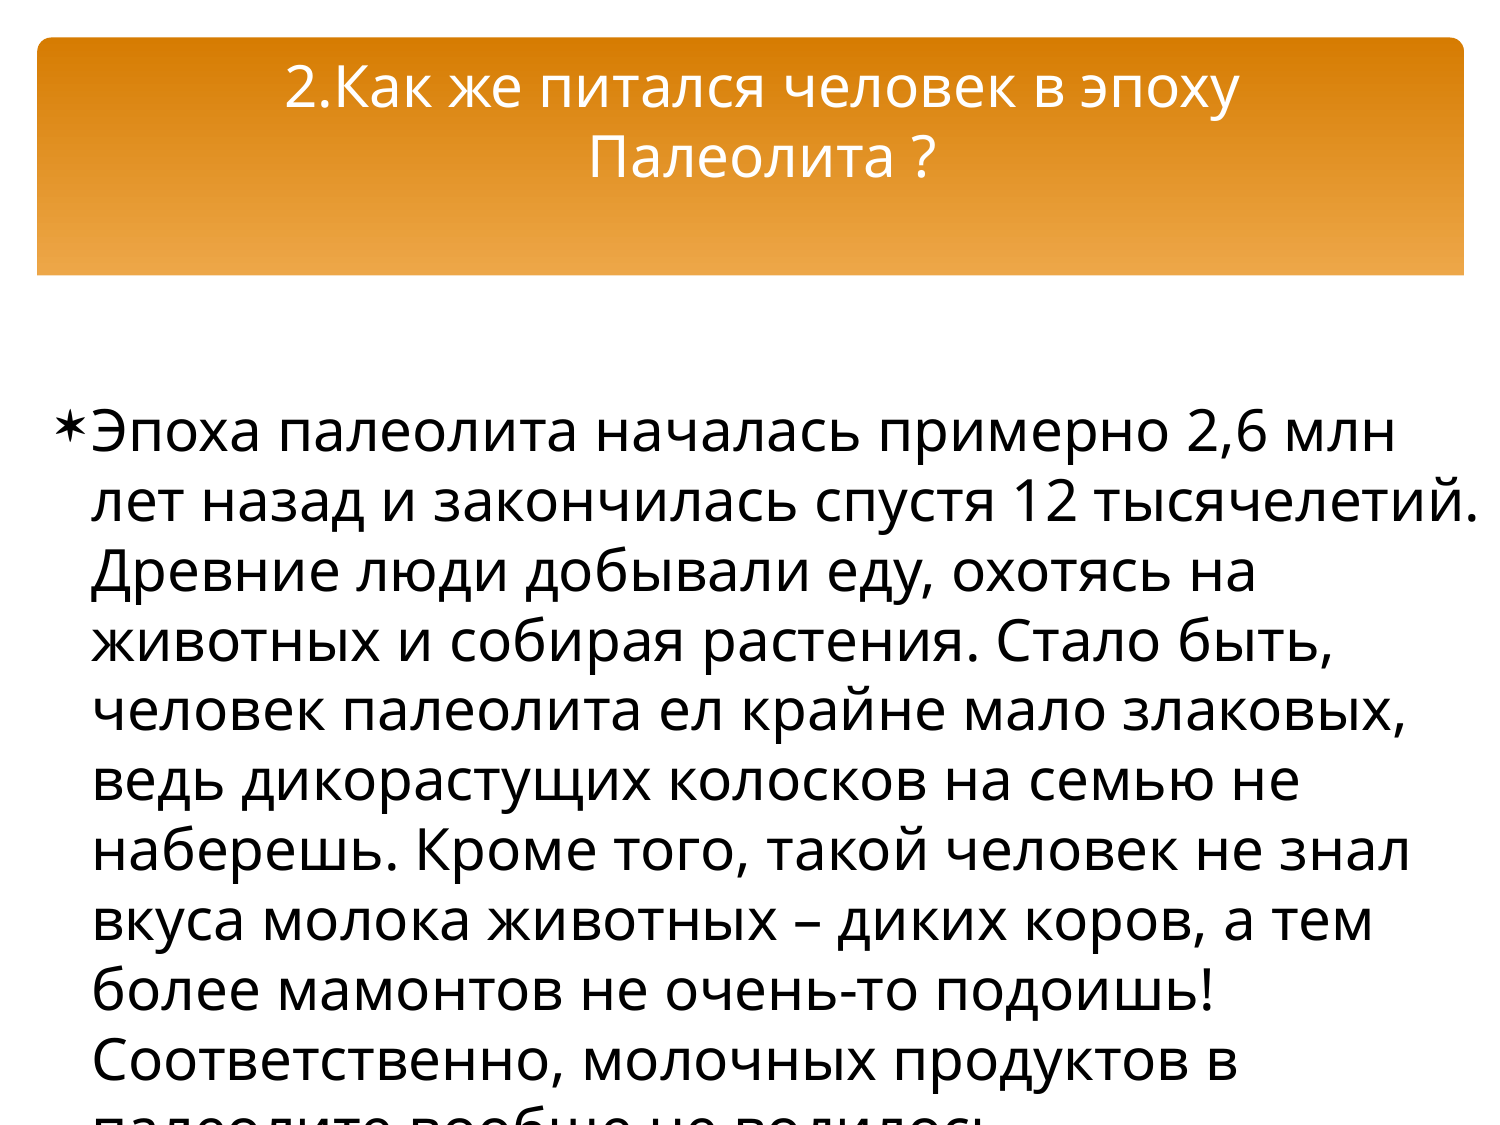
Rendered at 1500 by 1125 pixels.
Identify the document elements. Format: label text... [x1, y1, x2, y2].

text_box Эпоха палеолита началась примерно 2,6 млн лет назад и закончилась спустя 12 тысячелетий. Древние люди добывали еду, охотясь на животных и собирая растения. Стало быть, человек палеолита ел крайне мало злаковых, ведь дикорастущих колосков на семью не наберешь. Кроме того, такой человек не знал вкуса молока животных – диких коров, а тем более мамонтов не очень-то подоишь! Соответственно, молочных продуктов в палеолите вообще не водилось. [41, 385, 1500, 1125]
text_box 2.Как же питался человек в эпоху Палеолита ? [100, 54, 1425, 185]
